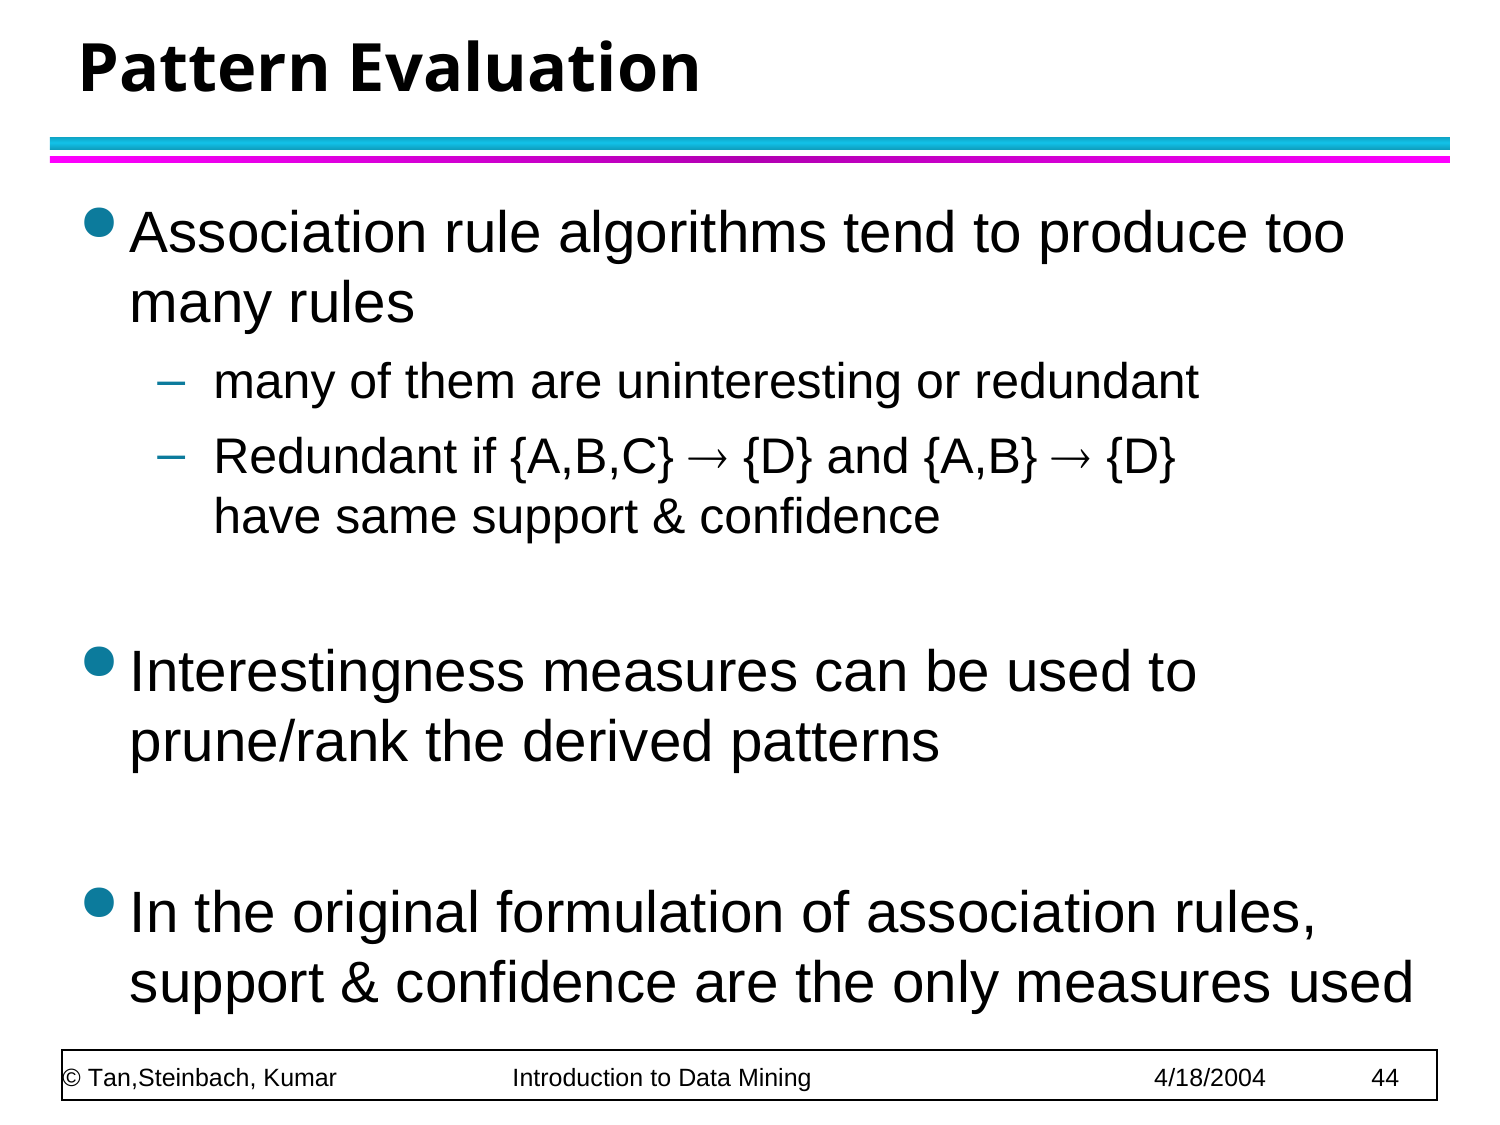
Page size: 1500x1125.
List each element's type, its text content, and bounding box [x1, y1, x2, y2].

title Pattern Evaluation [62, 22, 1421, 113]
list Association rule algorithms tend to produce too many rules many of them are uninteresting or redundant Redundant if {A,B,C}  {D} and {A,B}  {D} have same support & confidence Interestingness measures can be used to prune/rank the derived patterns In the original formulation of association rules, support & confidence are the only measures used [67, 187, 1432, 1038]
